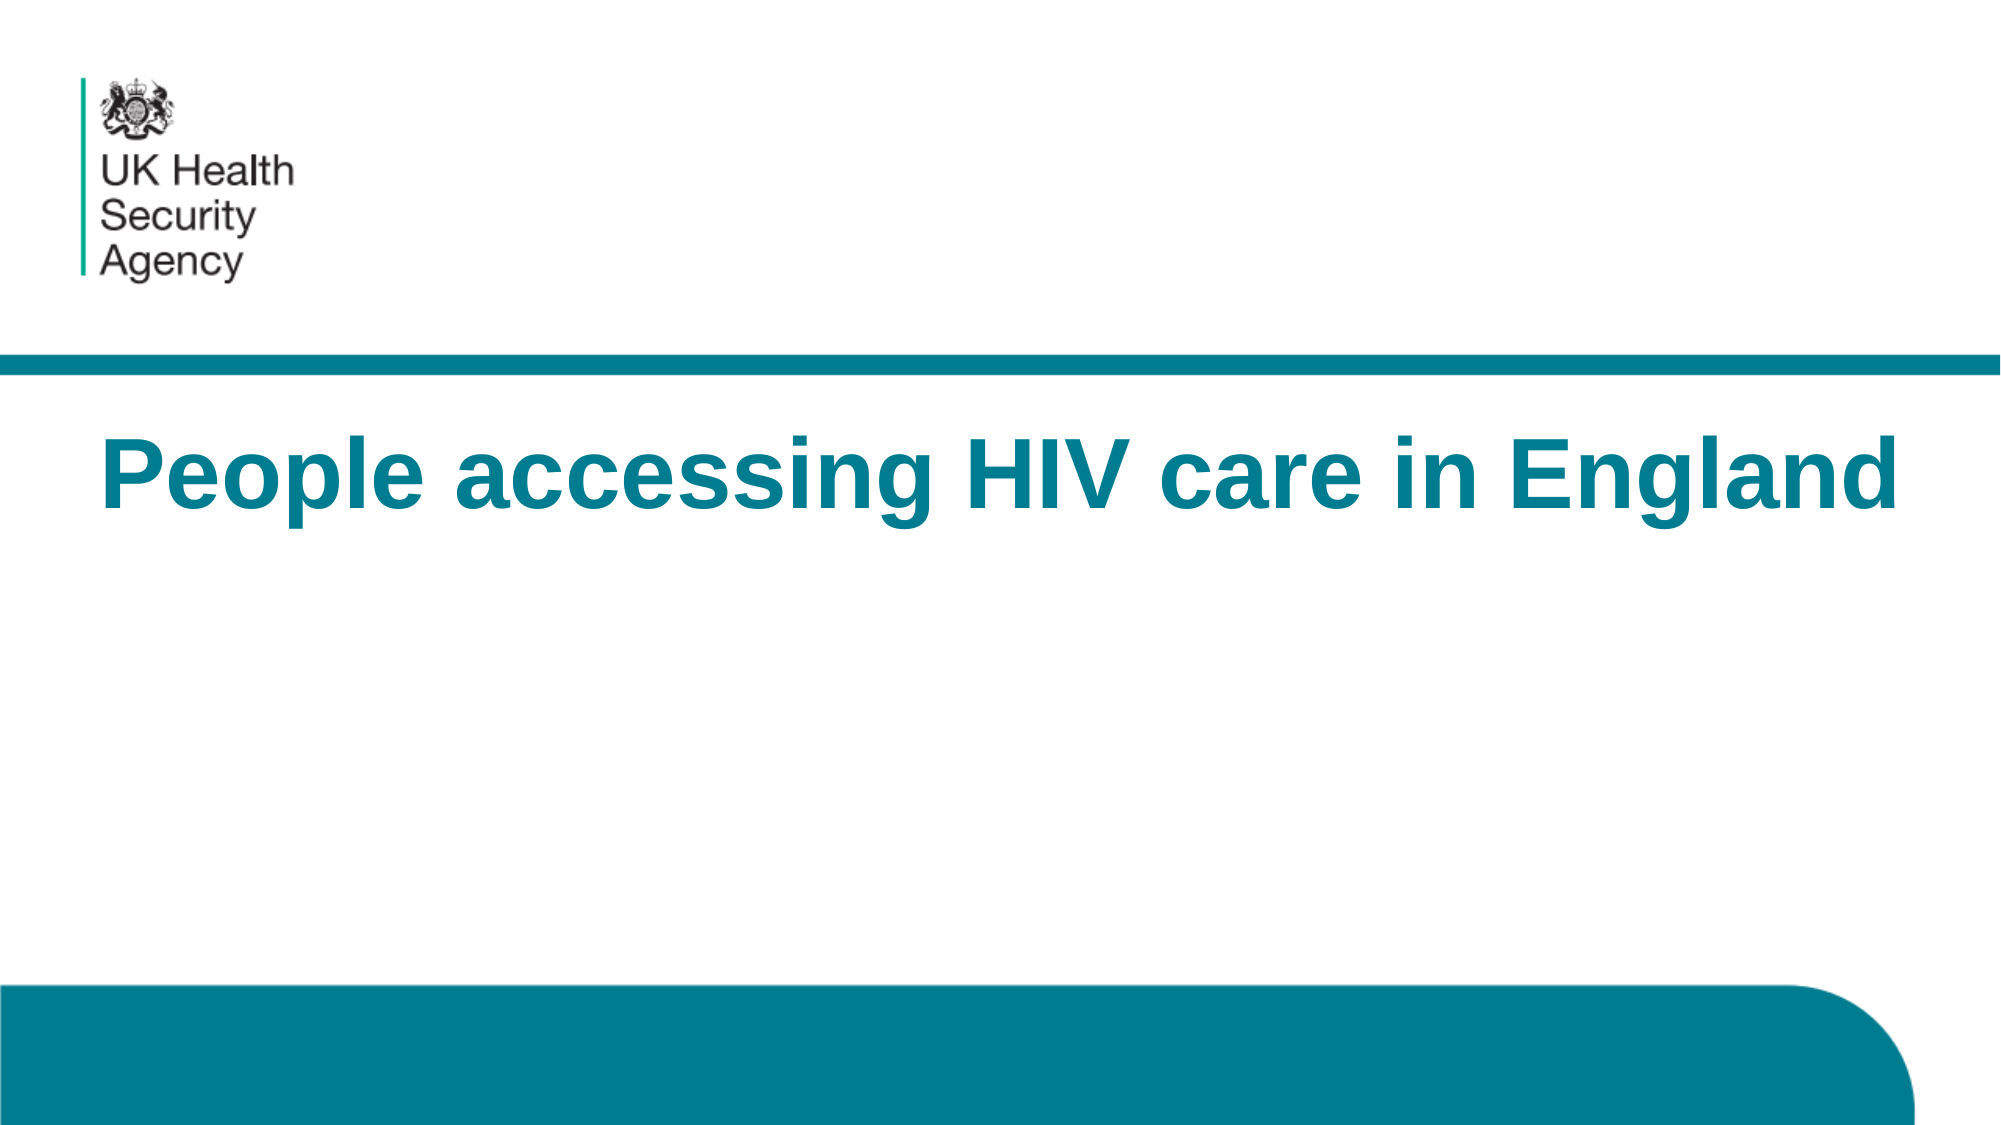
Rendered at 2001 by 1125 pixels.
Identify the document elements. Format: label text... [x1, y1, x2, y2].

title People accessing HIV care in England [84, 414, 1951, 807]
